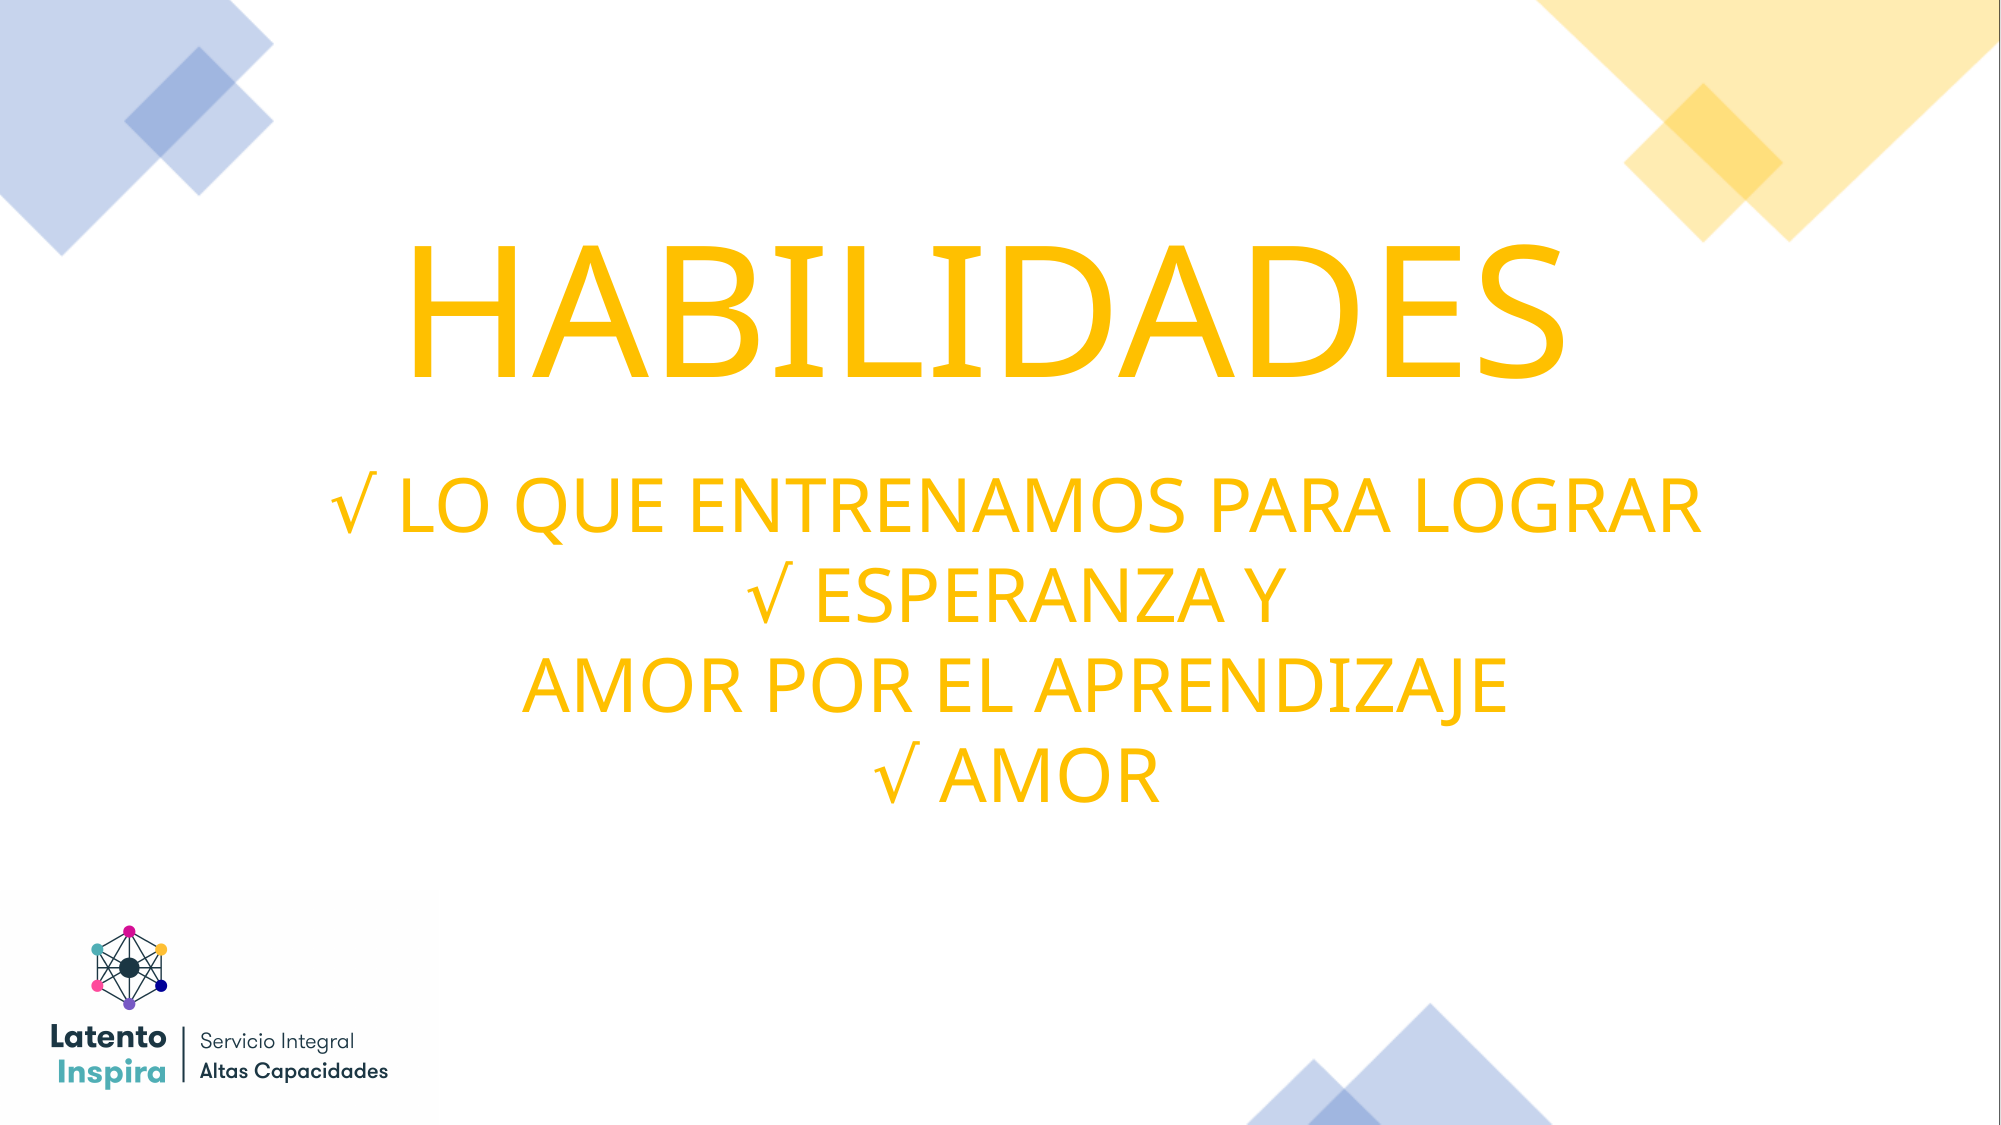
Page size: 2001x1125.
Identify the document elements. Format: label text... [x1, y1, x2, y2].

picture [0, 0, 2001, 1125]
text_box √ LO QUE ENTRENAMOS PARA LOGRAR √ ESPERANZA Y AMOR POR EL APRENDIZAJE √ AMOR [176, 449, 1857, 825]
text_box HABILIDADES [382, 186, 1652, 422]
